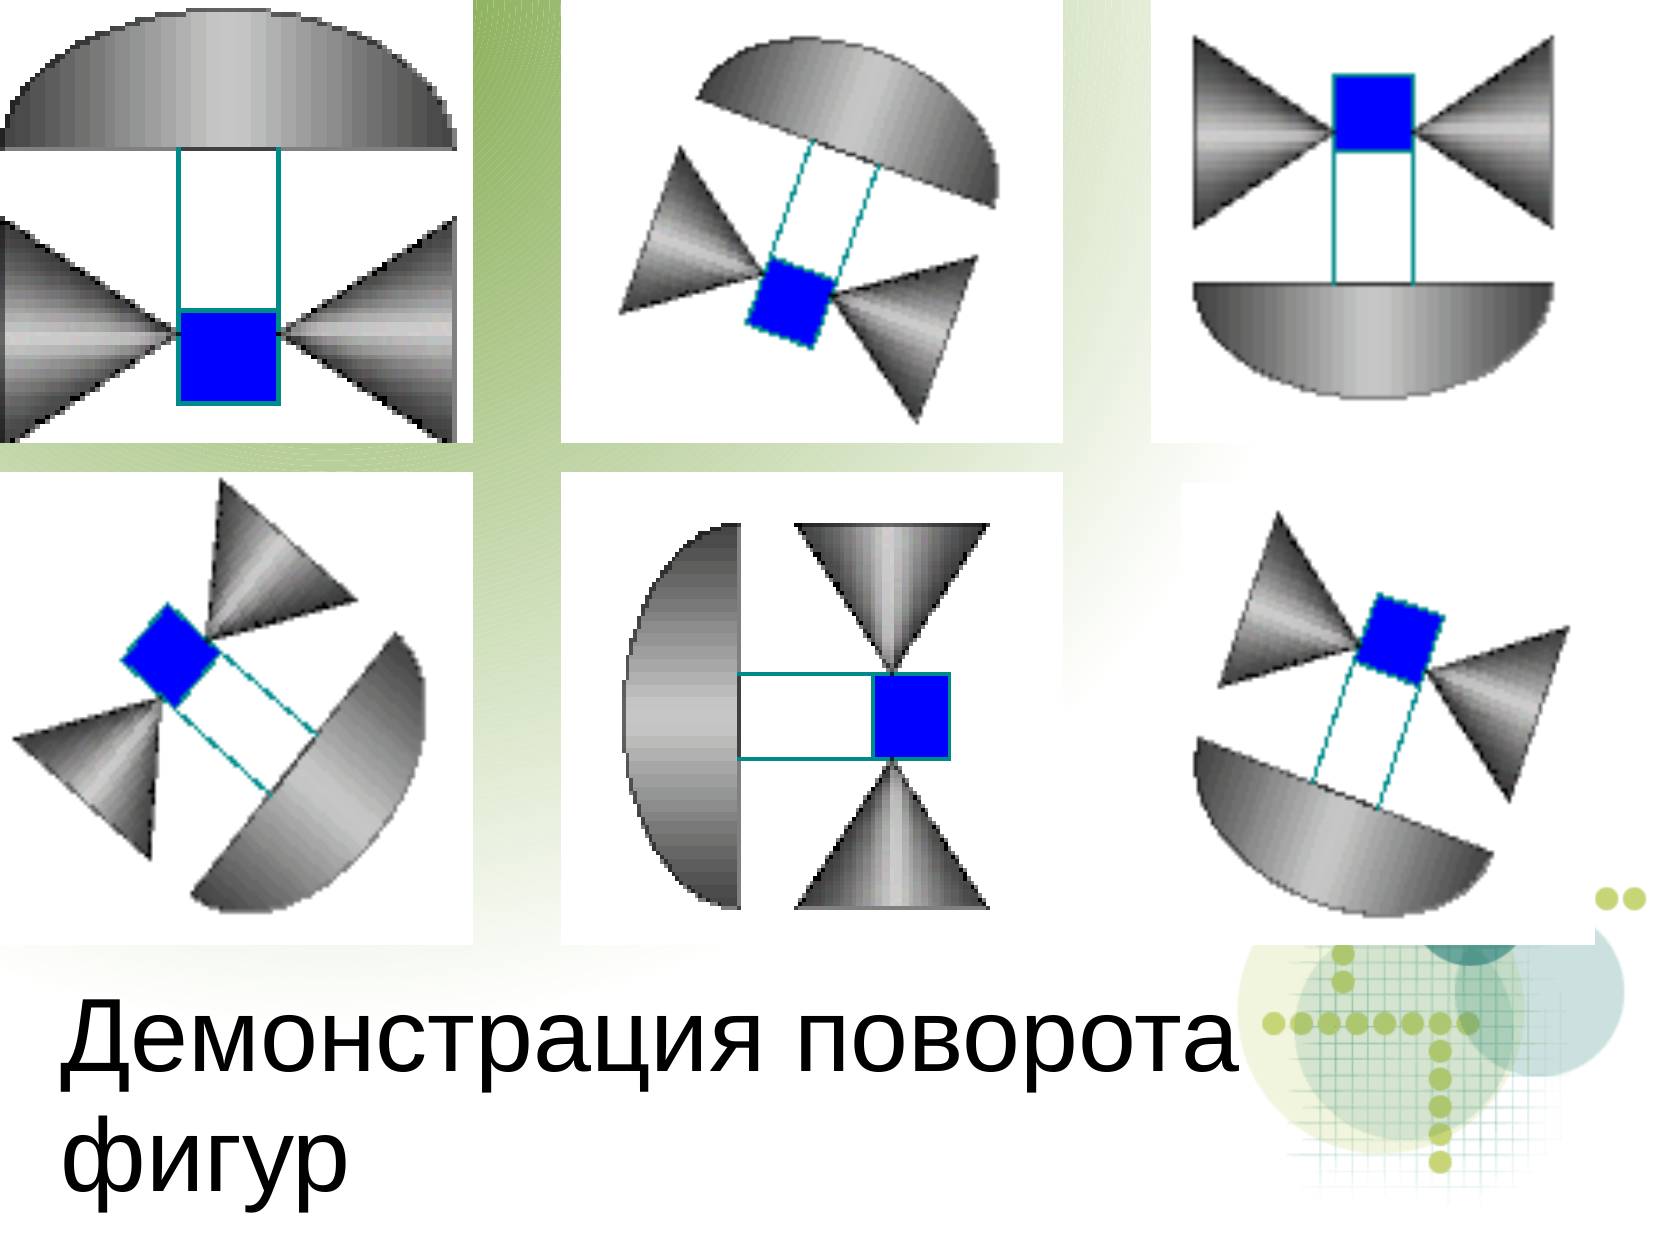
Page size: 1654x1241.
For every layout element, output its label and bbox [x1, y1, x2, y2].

picture [0, 472, 473, 945]
picture [561, 472, 1063, 945]
picture [0, 0, 473, 443]
picture [1151, 0, 1595, 443]
picture [561, 0, 1063, 443]
picture [1181, 483, 1654, 1211]
chart [59, 974, 1470, 1241]
